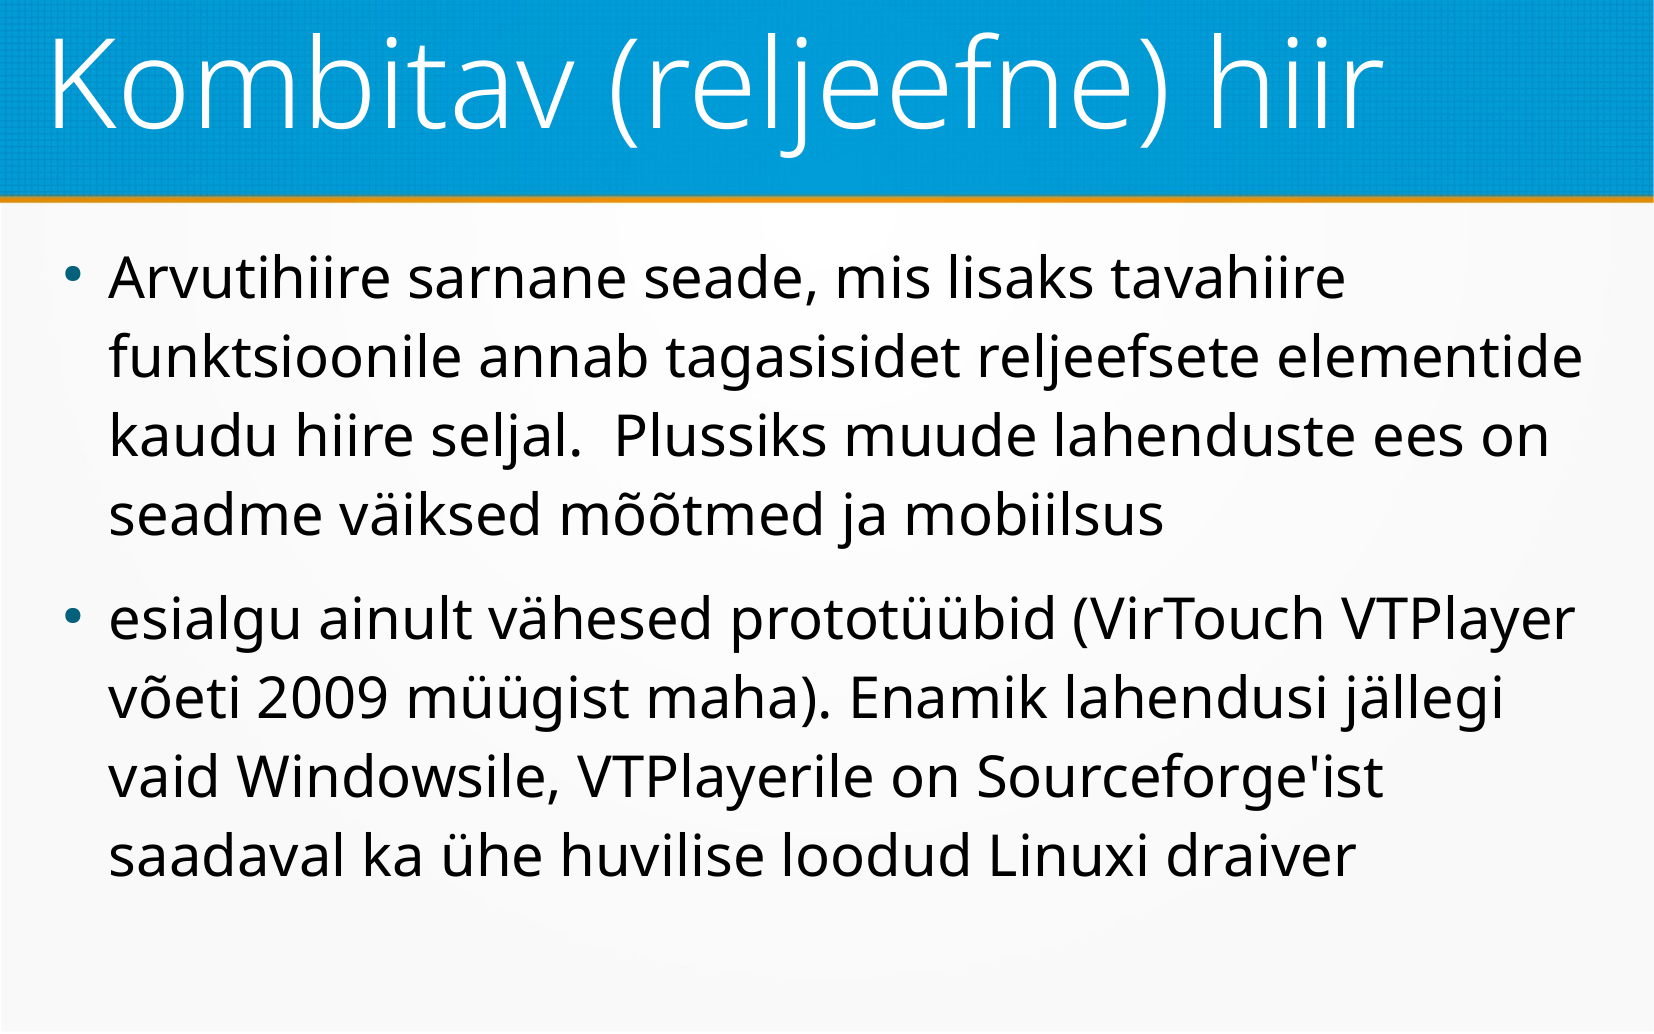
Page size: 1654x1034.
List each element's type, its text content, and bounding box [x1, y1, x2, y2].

picture [0, 195, 1654, 1034]
title Kombitav (reljeefne) hiir [43, 0, 1619, 166]
list Arvutihiire sarnane seade, mis lisaks tavahiire funktsioonile annab tagasisidet reljeefsete elementide kaudu hiire seljal. Plussiks muude lahenduste ees on seadme väiksed mõõtmed ja mobiilsus esialgu ainult vähesed prototüübid (VirTouch VTPlayer võeti 2009 müügist maha). Enamik lahendusi jällegi vaid Windowsile, VTPlayerile on Sourceforge'ist saadaval ka ühe huvilise loodud Linuxi draiver [47, 236, 1607, 1002]
